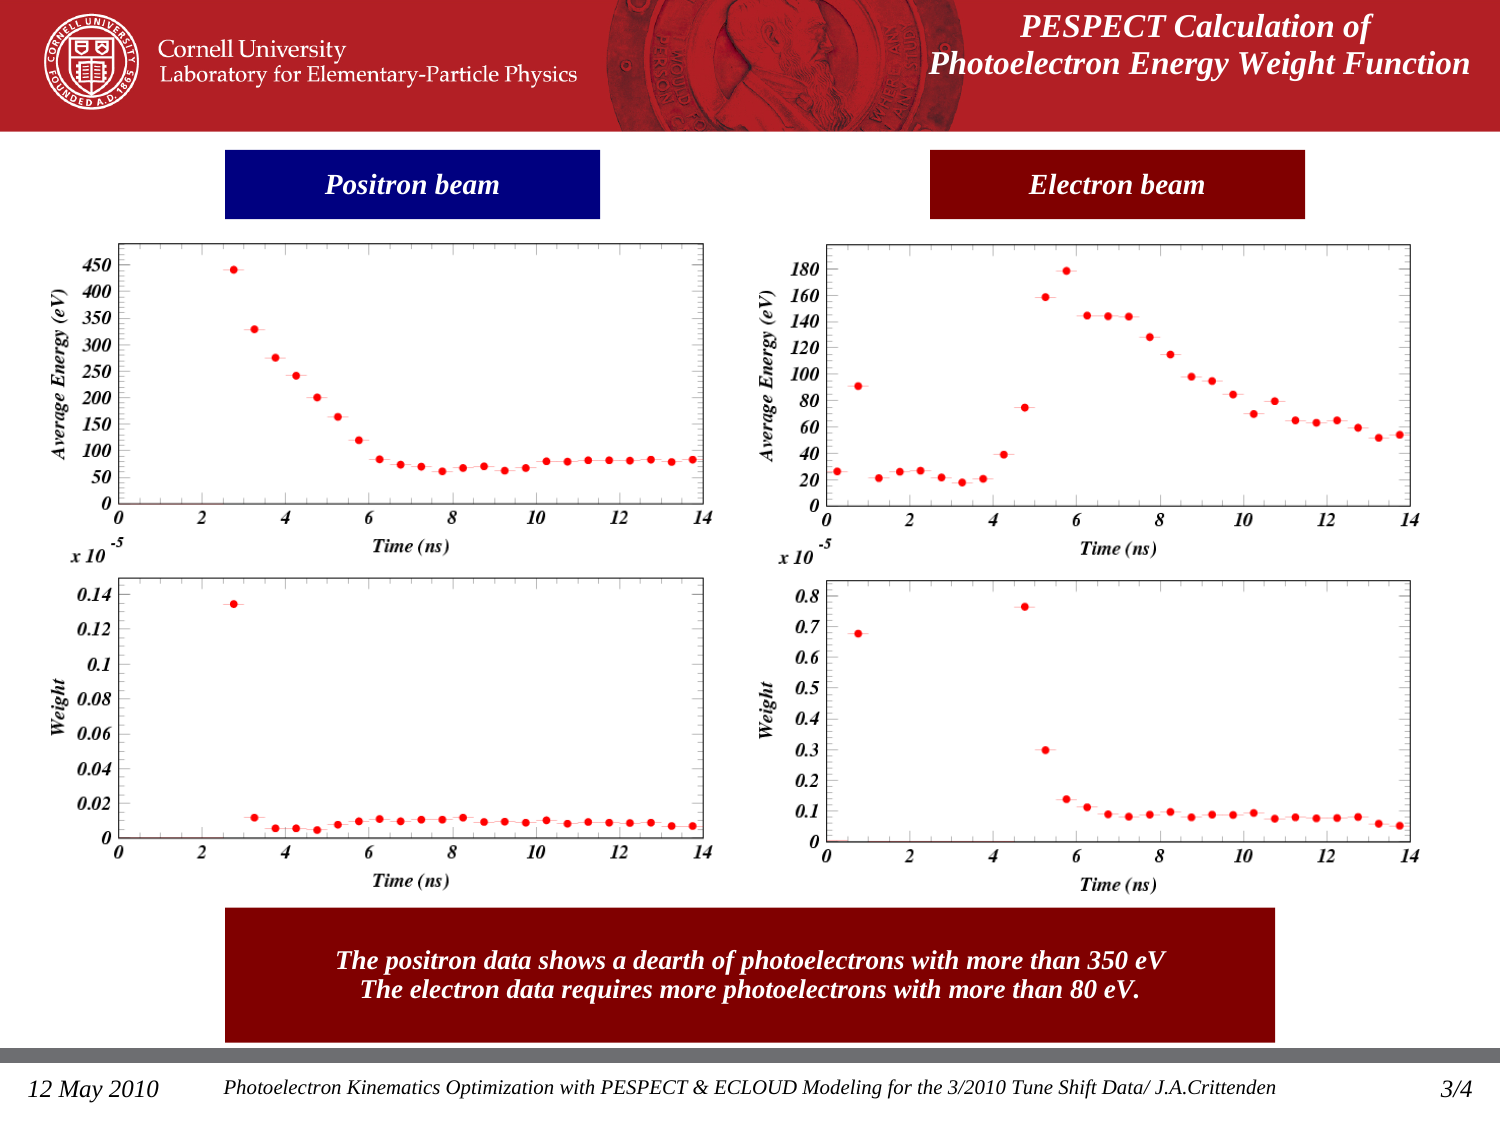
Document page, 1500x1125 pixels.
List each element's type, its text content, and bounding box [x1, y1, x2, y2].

picture [750, 241, 1426, 897]
text_box The positron data shows a dearth of photoelectrons with more than 350 eV The electron data requires more photoelectrons with more than 80 eV. [225, 907, 1276, 1043]
text_box Electron beam [930, 149, 1306, 220]
text_box Positron beam [225, 149, 601, 220]
picture [45, 241, 721, 897]
text_box PESPECT Calculation of Photoelectron Energy Weight Function [899, 0, 1500, 113]
picture [0, 0, 1500, 132]
